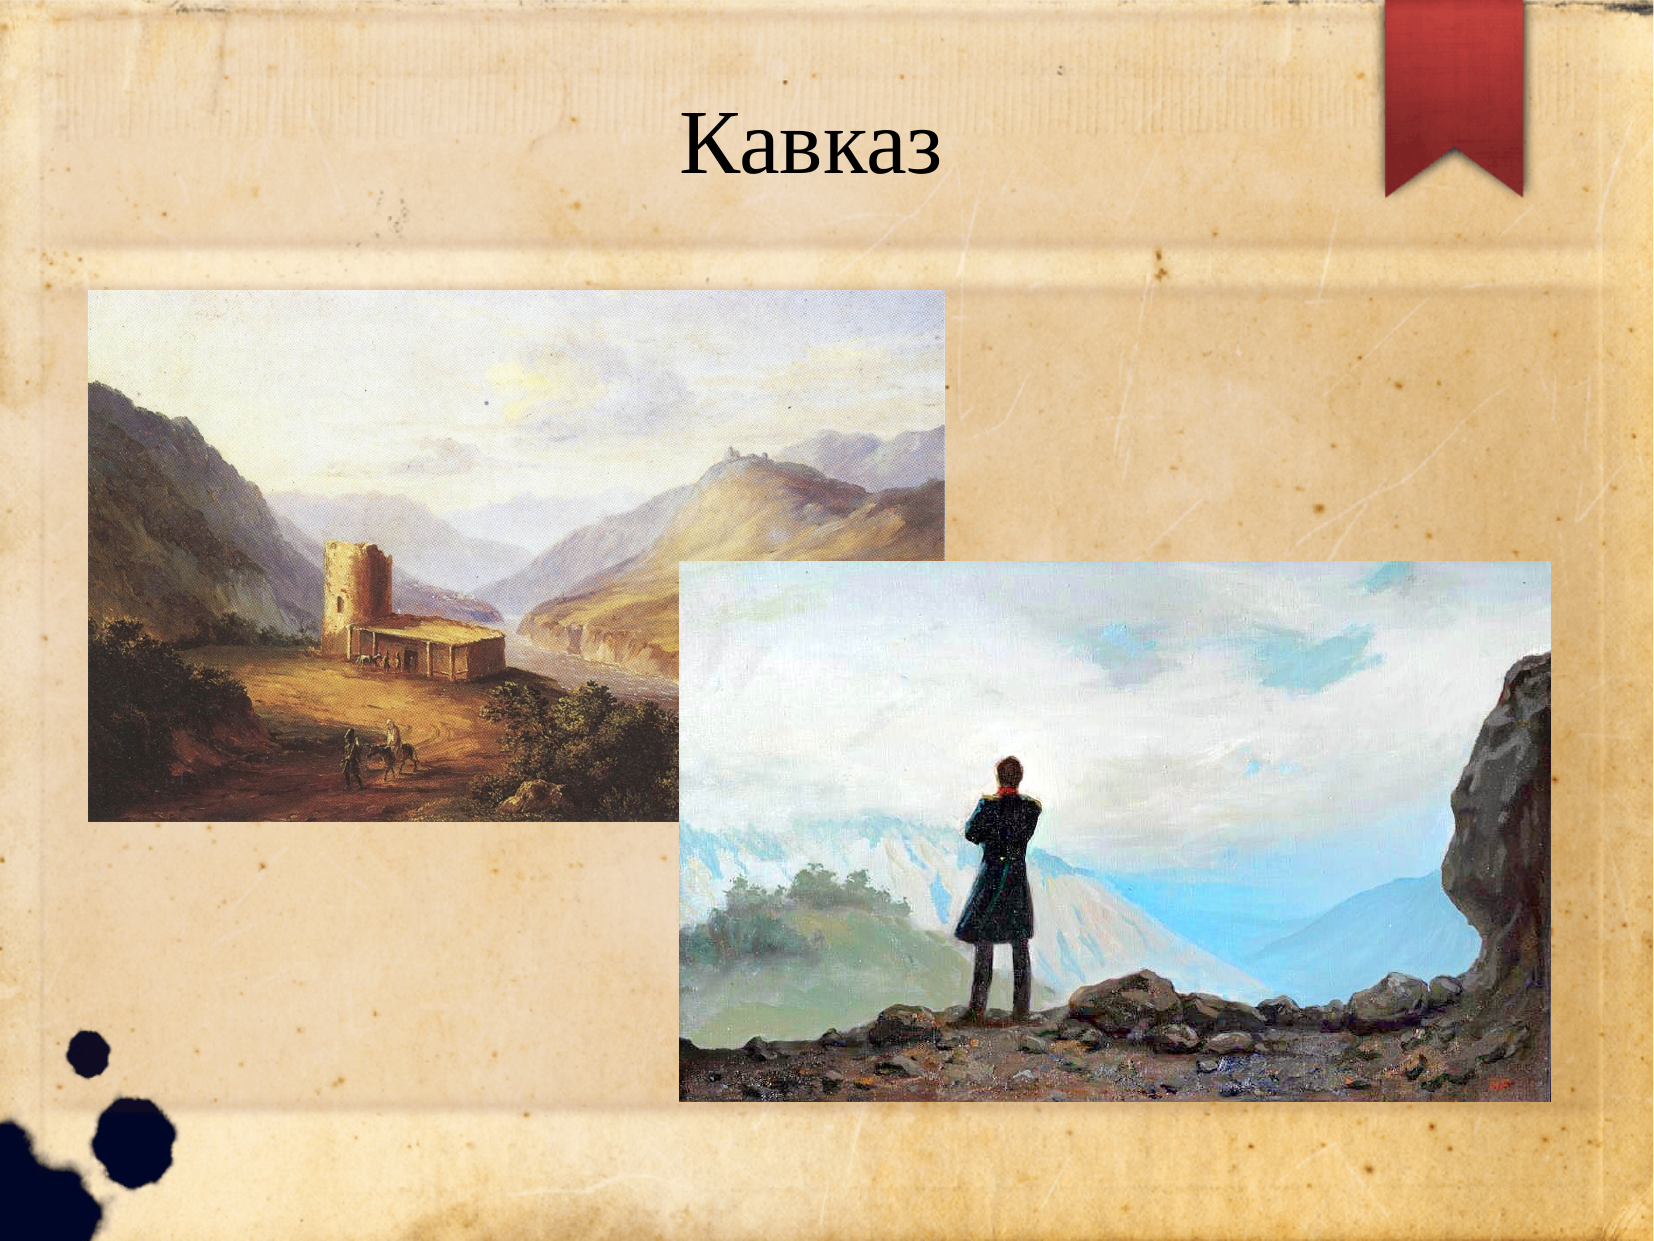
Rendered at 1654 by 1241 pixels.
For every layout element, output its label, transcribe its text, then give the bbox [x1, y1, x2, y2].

title Кавказ [679, 49, 1654, 237]
picture [0, 0, 1654, 1241]
